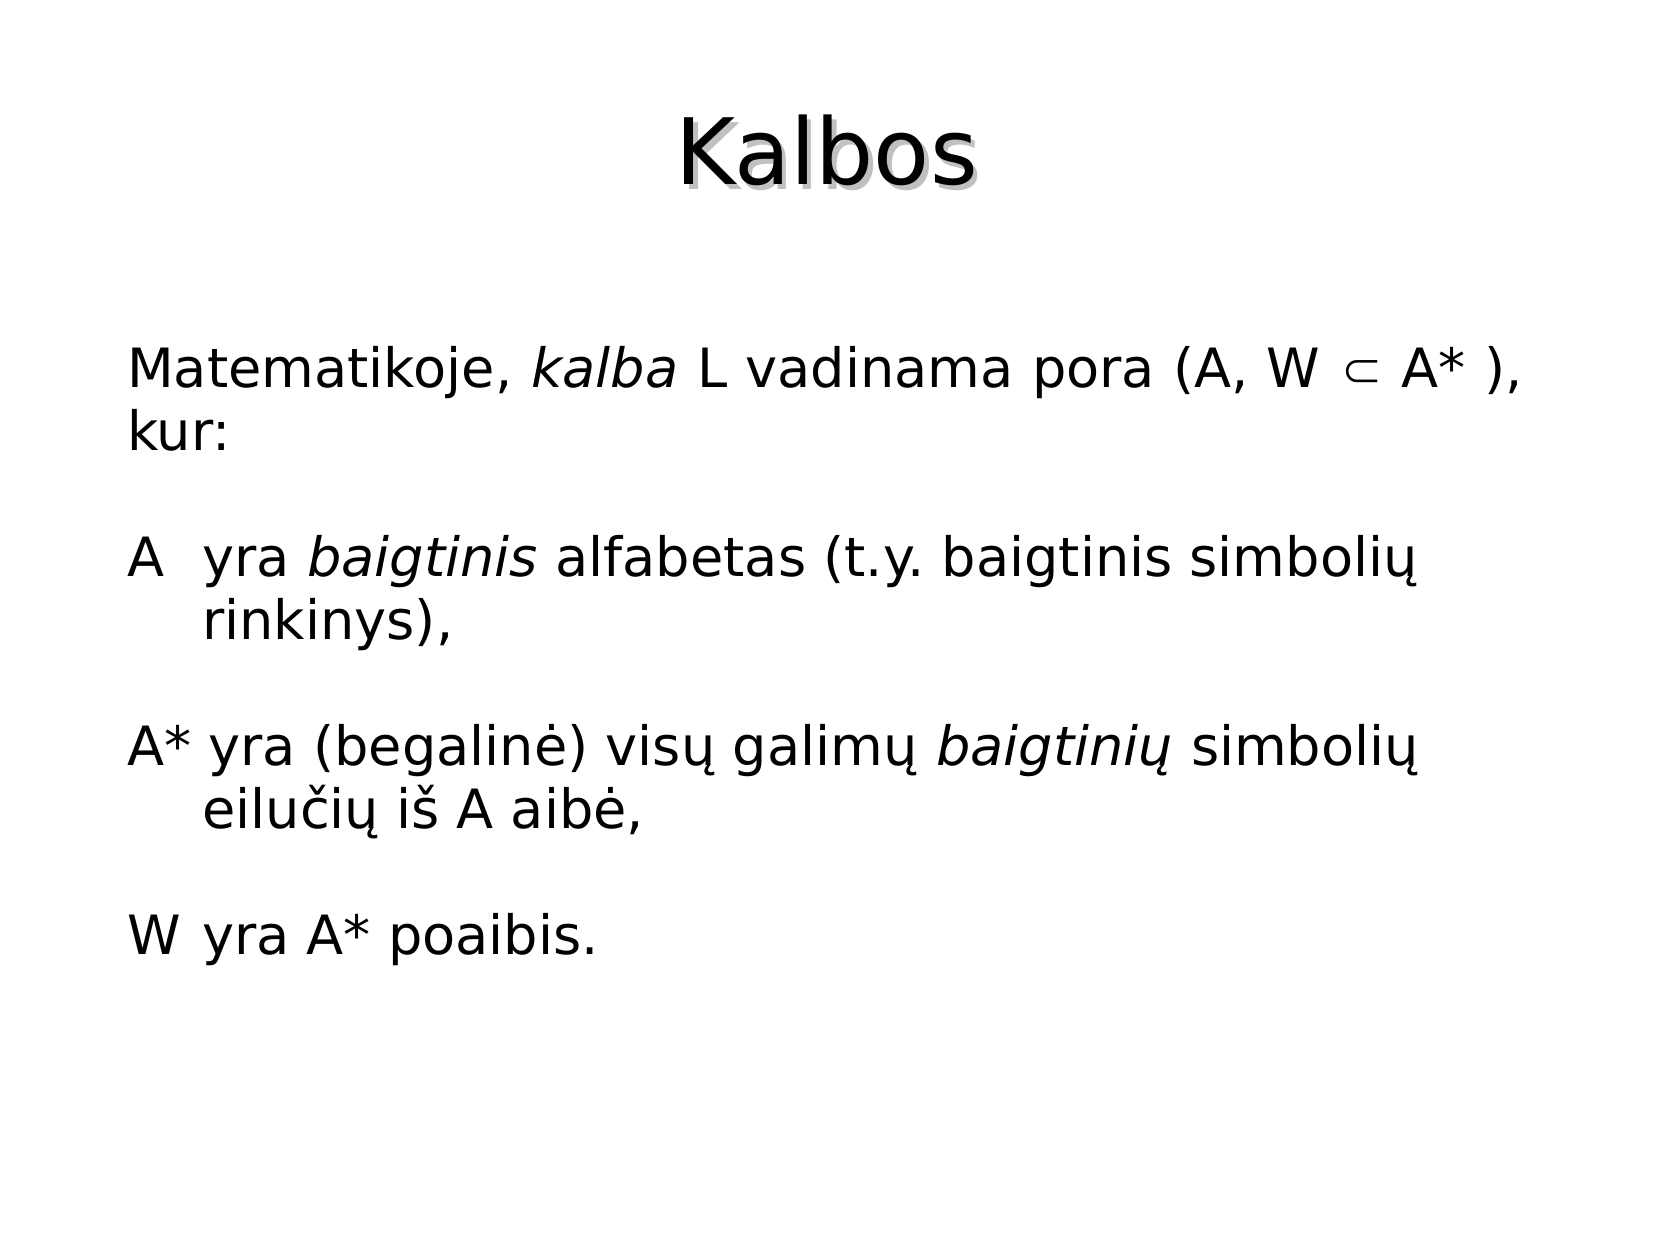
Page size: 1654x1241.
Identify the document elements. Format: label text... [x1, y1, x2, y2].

title Kalbos [82, 56, 1571, 250]
text_box Matematikoje, kalba L vadinama pora (A, W ⊂ A* ), kur: A yra baigtinis alfabetas (t.y. baigtinis simbolių rinkinys), A* yra (begalinė) visų galimų baigtinių simbolių eilučių iš A aibė, W yra A* poaibis. [112, 330, 1538, 980]
